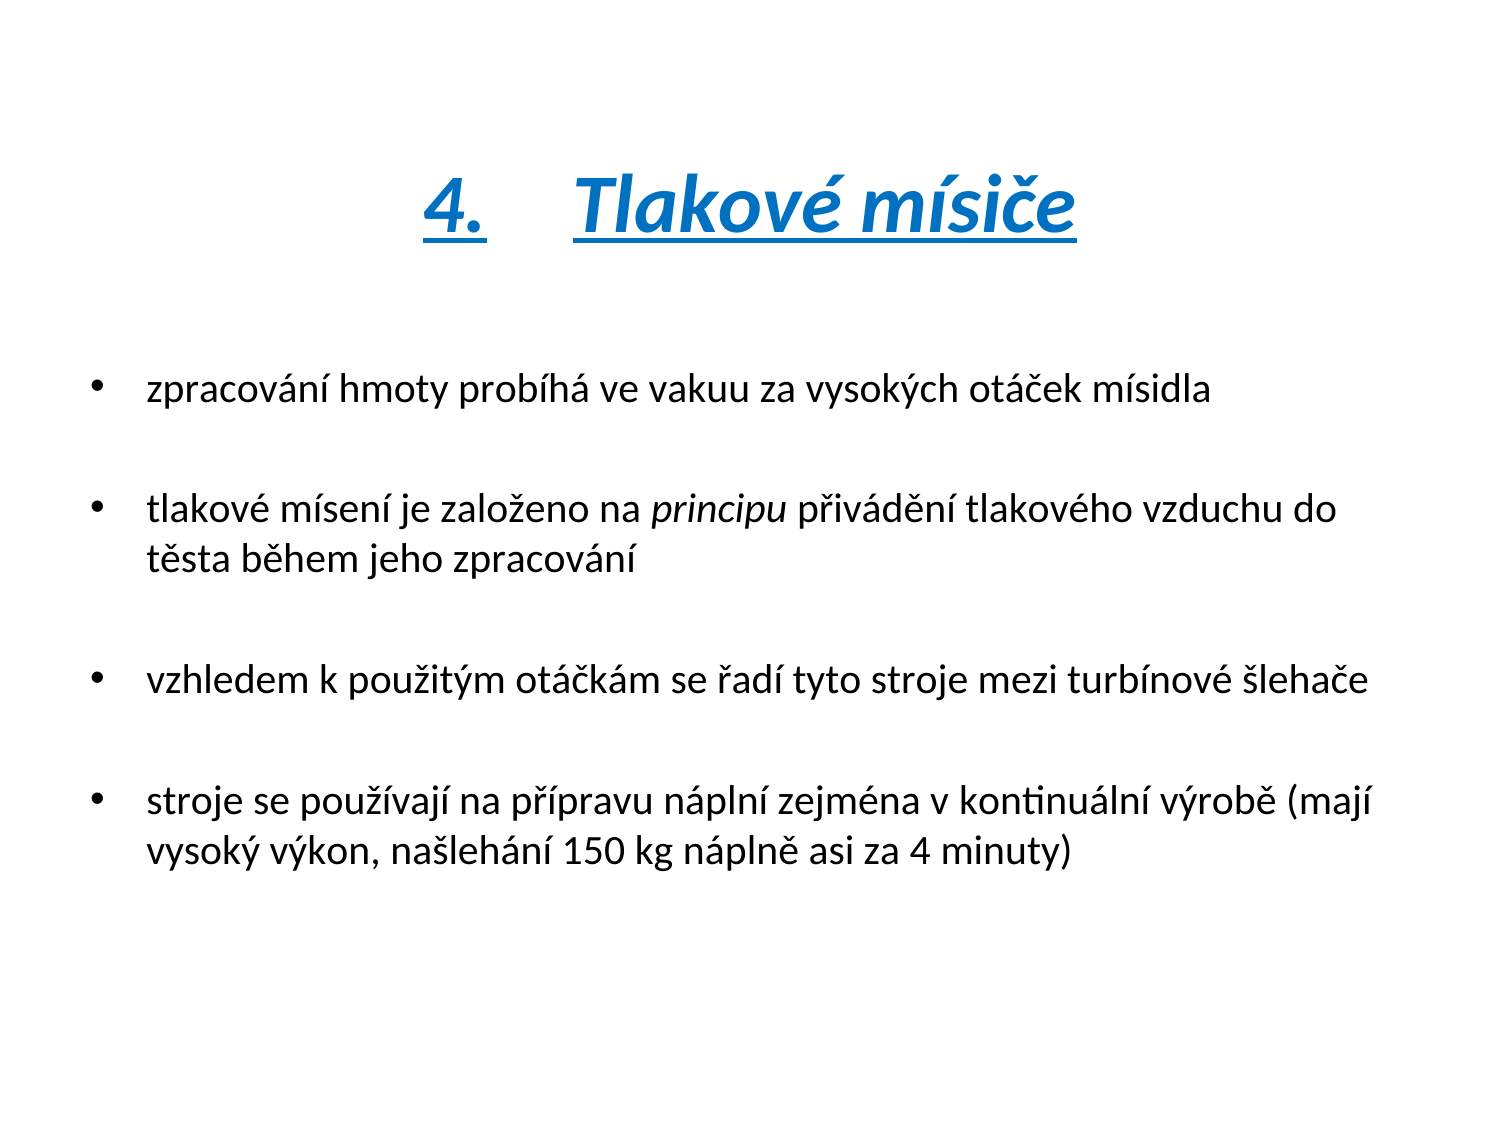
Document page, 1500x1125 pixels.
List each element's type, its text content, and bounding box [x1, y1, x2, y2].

title 4. Tlakové mísiče [75, 0, 1426, 262]
list zpracování hmoty probíhá ve vakuu za vysokých otáček mísidla tlakové mísení je založeno na principu přivádění tlakového vzduchu do těsta během jeho zpracování vzhledem k použitým otáčkám se řadí tyto stroje mezi turbínové šlehače stroje se používají na přípravu náplní zejména v kontinuální výrobě (mají vysoký výkon, našlehání 150 kg náplně asi za 4 minuty) [75, 262, 1426, 1006]
